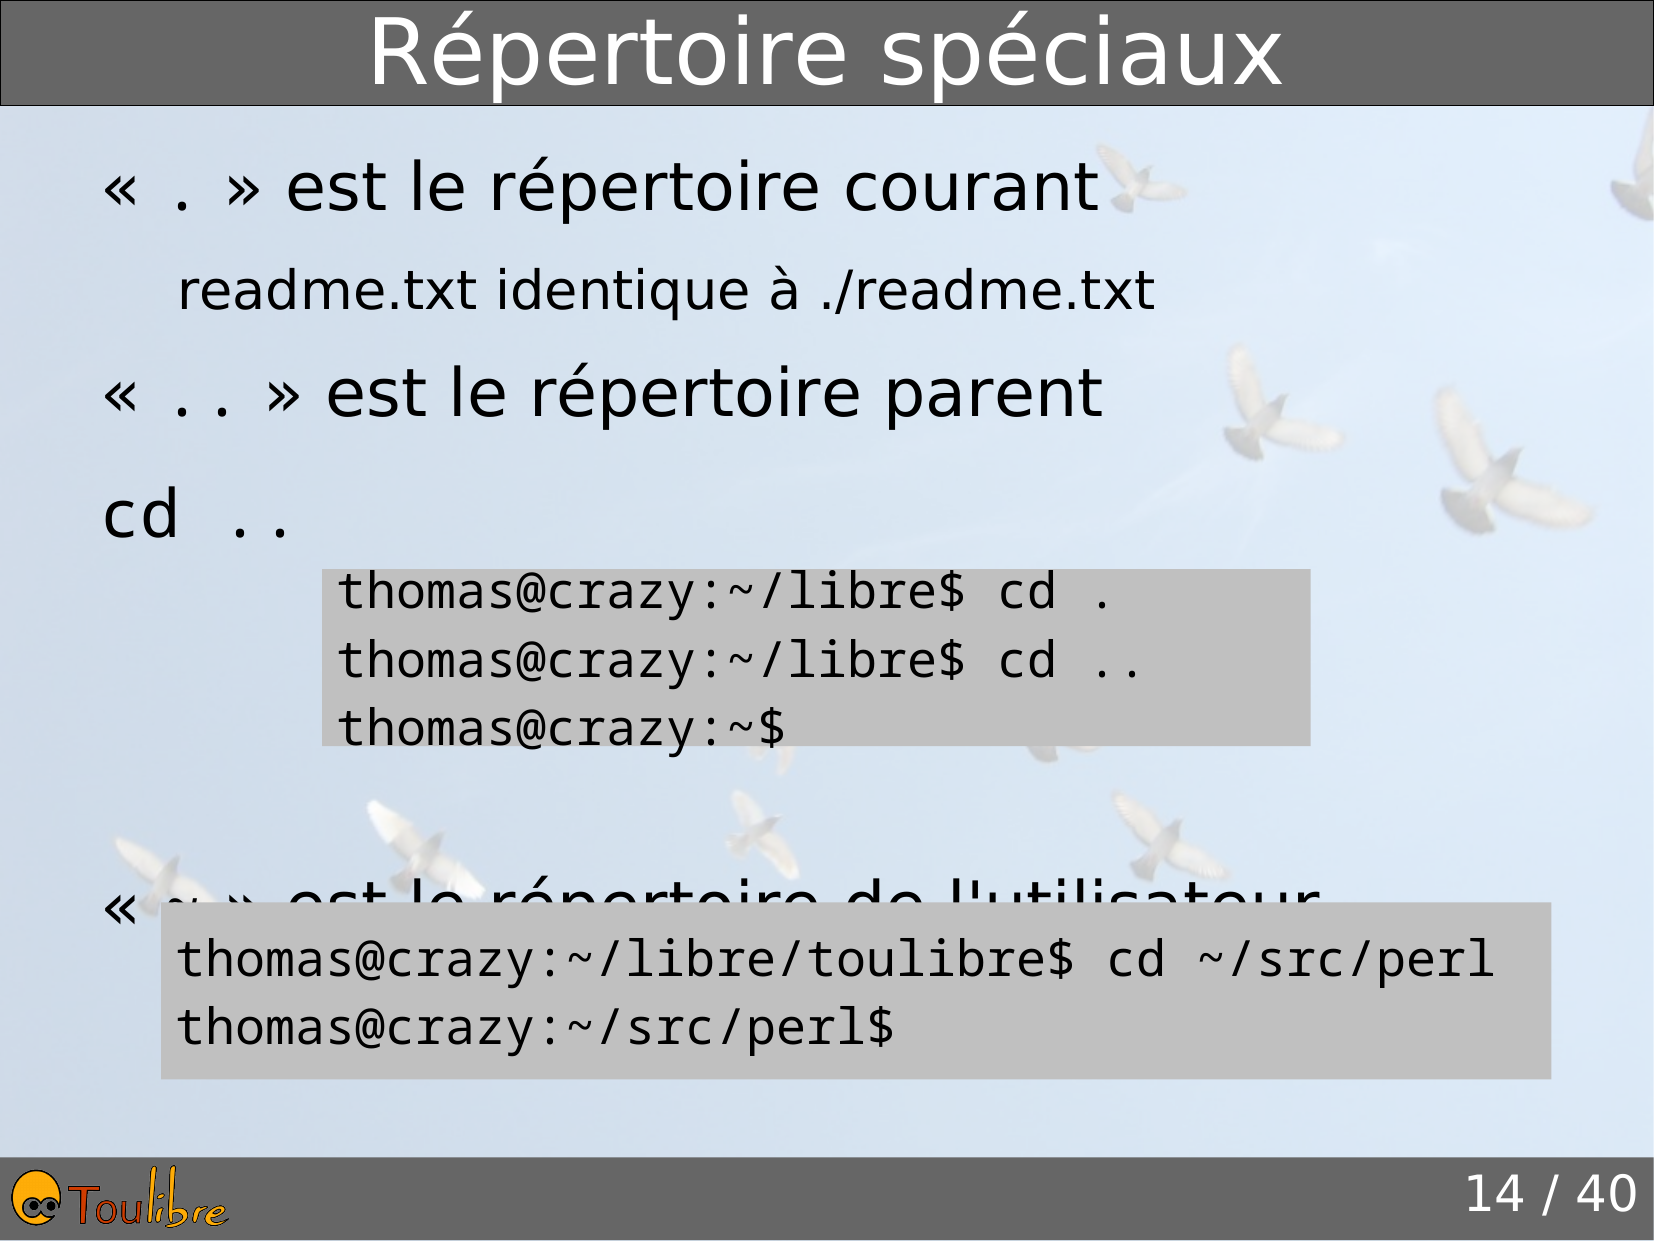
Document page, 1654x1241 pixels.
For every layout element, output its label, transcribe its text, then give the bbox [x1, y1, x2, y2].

text_box thomas@crazy:~/libre/toulibre$ cd ~/src/perl thomas@crazy:~/src/perl$ [161, 902, 1552, 1080]
list « . » est le répertoire courant readme.txt identique à ./readme.txt « .. » est le répertoire parent cd .. « ~ » est le répertoire de l'utilisateur [82, 138, 1571, 871]
picture [11, 1165, 229, 1228]
text_box thomas@crazy:~/libre$ cd . thomas@crazy:~/libre$ cd .. thomas@crazy:~$ [322, 569, 1311, 747]
title Répertoire spéciaux [0, 0, 1654, 107]
